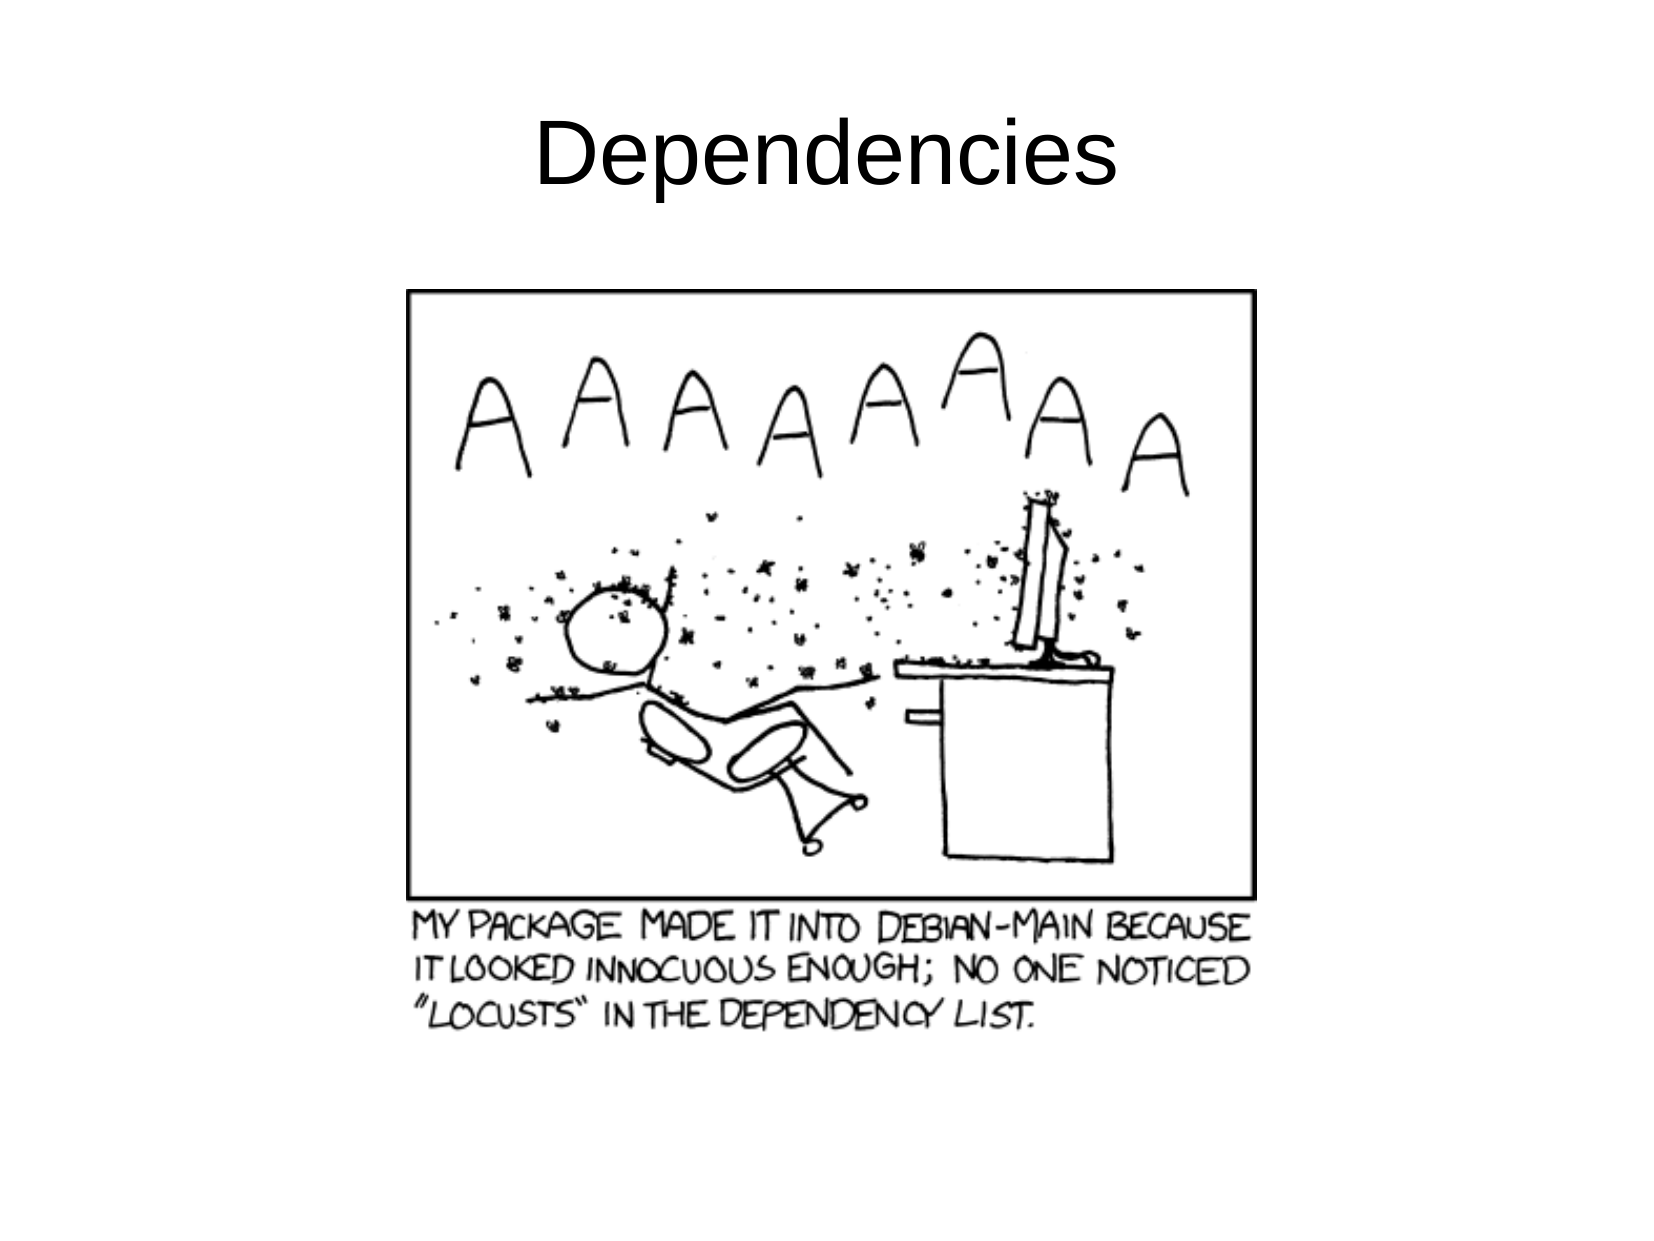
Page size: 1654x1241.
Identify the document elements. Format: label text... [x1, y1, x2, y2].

title Dependencies [82, 49, 1571, 257]
picture [406, 289, 1257, 1040]
